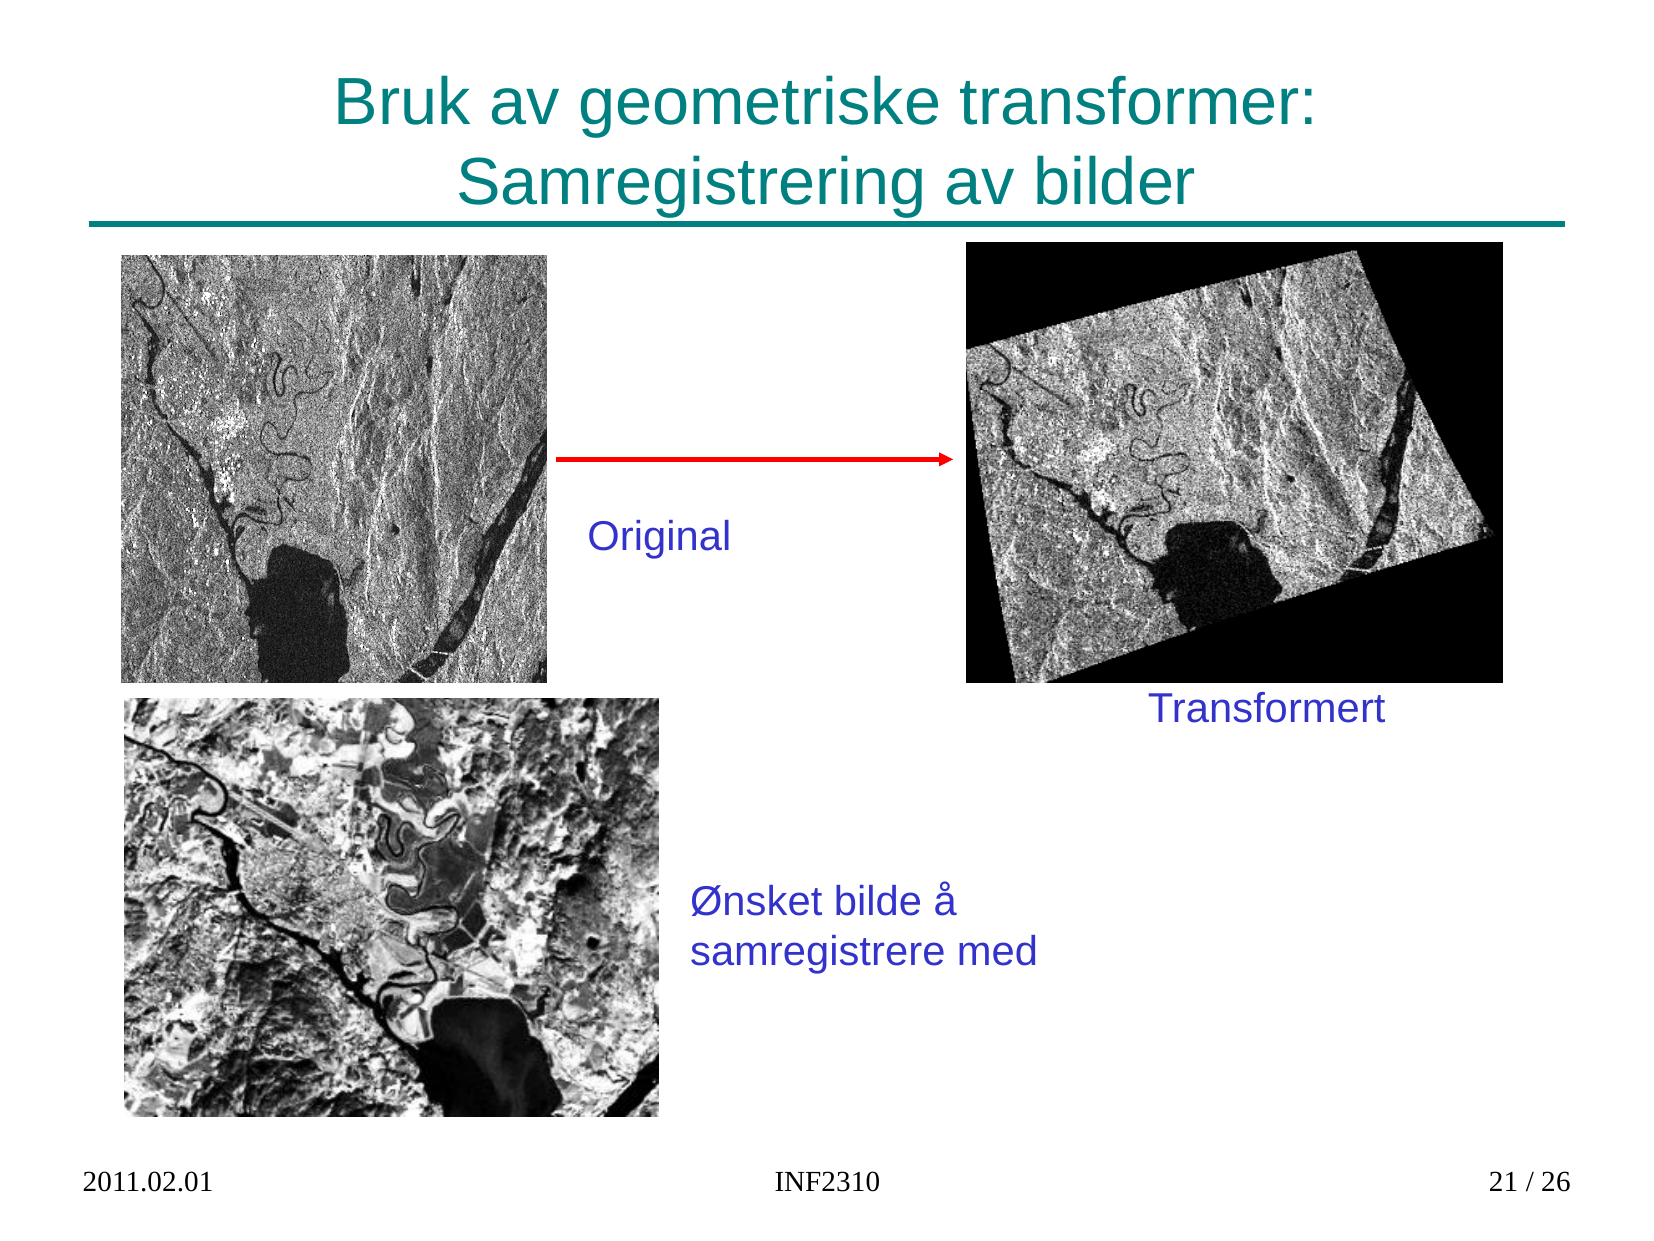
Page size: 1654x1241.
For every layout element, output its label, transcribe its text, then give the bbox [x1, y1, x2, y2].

text_box Ønsket bilde å samregistrere med [675, 866, 1054, 982]
text_box Original [572, 500, 747, 567]
title Bruk av geometriske transformer: Samregistrering av bilder [123, 48, 1530, 228]
picture [121, 255, 547, 683]
picture [966, 242, 1503, 683]
text_box Transformert [1133, 673, 1401, 739]
picture [124, 698, 659, 1117]
